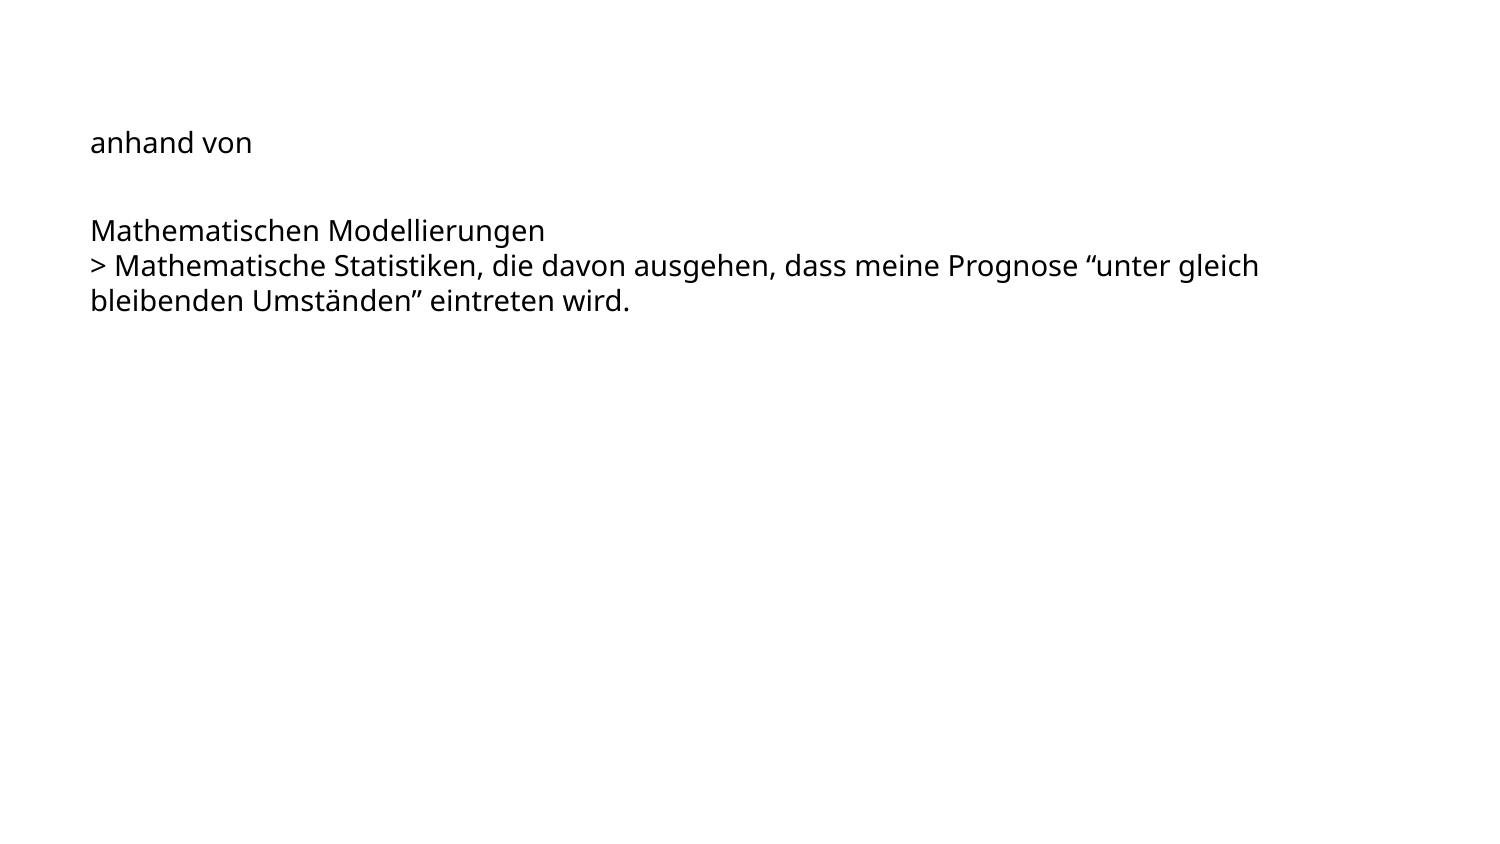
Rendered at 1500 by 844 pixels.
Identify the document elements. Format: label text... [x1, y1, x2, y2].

title anhand von [75, 33, 1425, 175]
list Mathematischen Modellierungen > Mathematische Statistiken, die davon ausgehen, dass meine Prognose “unter gleich bleibenden Umständen” eintreten wird. [75, 196, 1425, 808]
